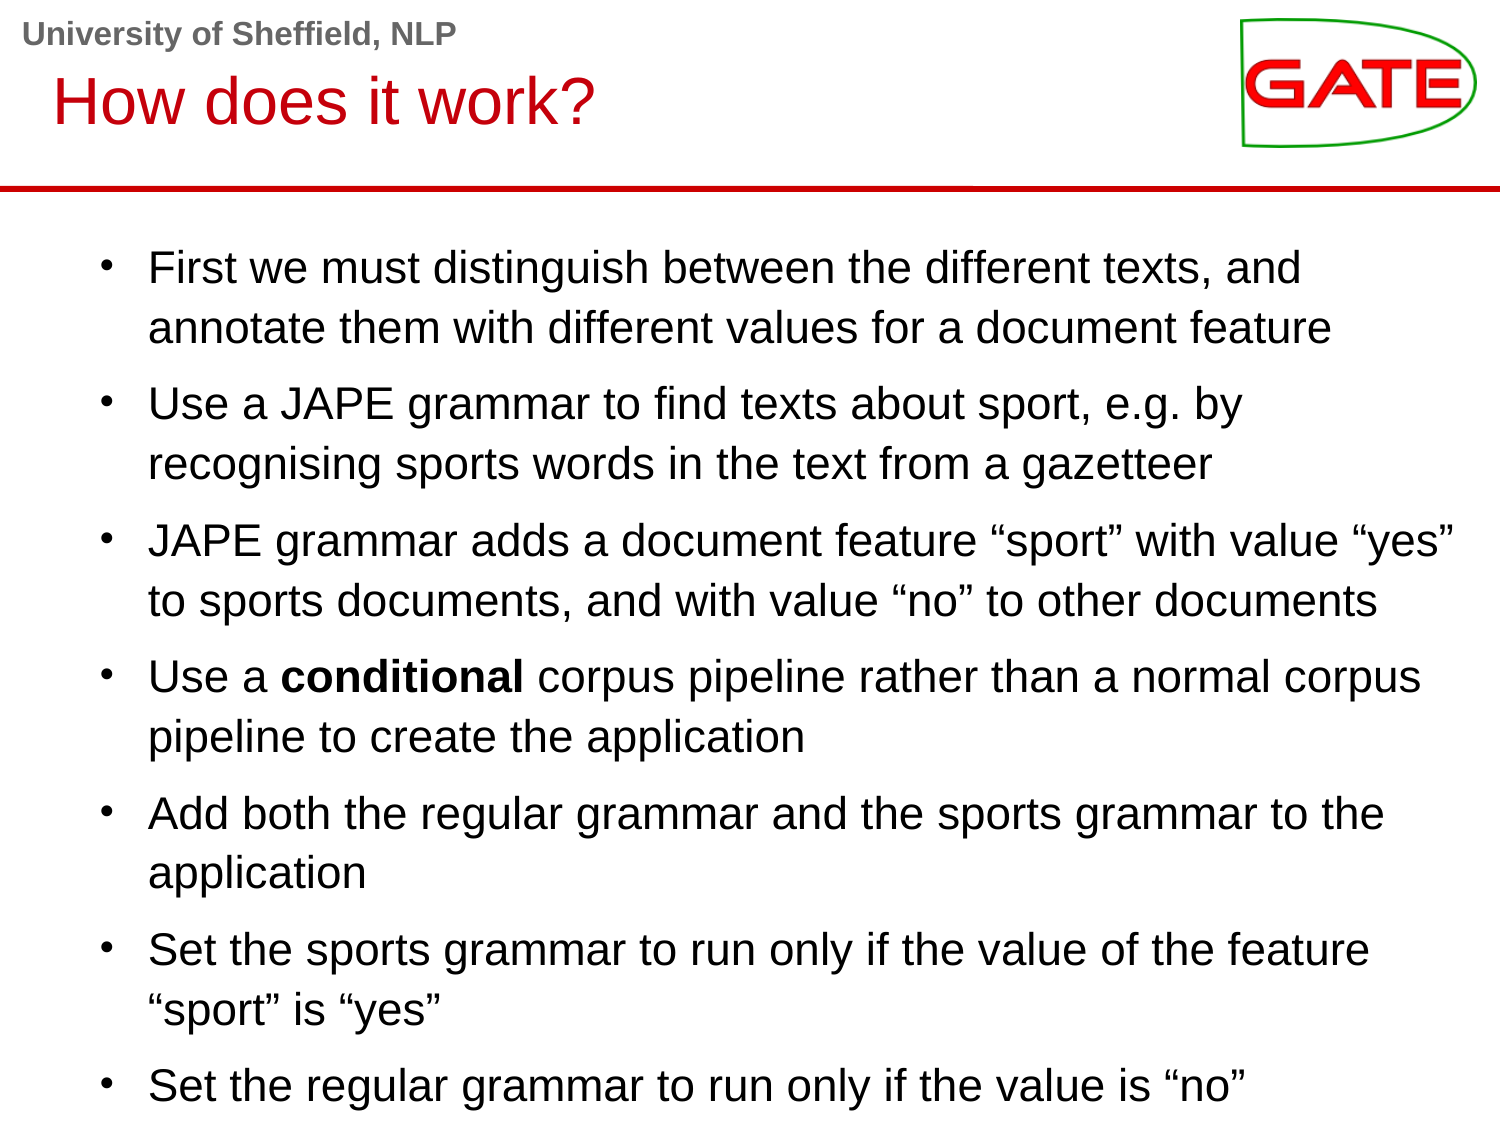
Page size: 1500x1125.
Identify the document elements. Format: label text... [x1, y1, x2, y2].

title How does it work? [37, 0, 1381, 204]
list First we must distinguish between the different texts, and annotate them with different values for a document feature Use a JAPE grammar to find texts about sport, e.g. by recognising sports words in the text from a gazetteer JAPE grammar adds a document feature “sport” with value “yes” to sports documents, and with value “no” to other documents Use a conditional corpus pipeline rather than a normal corpus pipeline to create the application Add both the regular grammar and the sports grammar to the application Set the sports grammar to run only if the value of the feature “sport” is “yes” Set the regular grammar to run only if the value is “no” [29, 224, 1500, 1119]
picture [1381, 18, 1477, 148]
